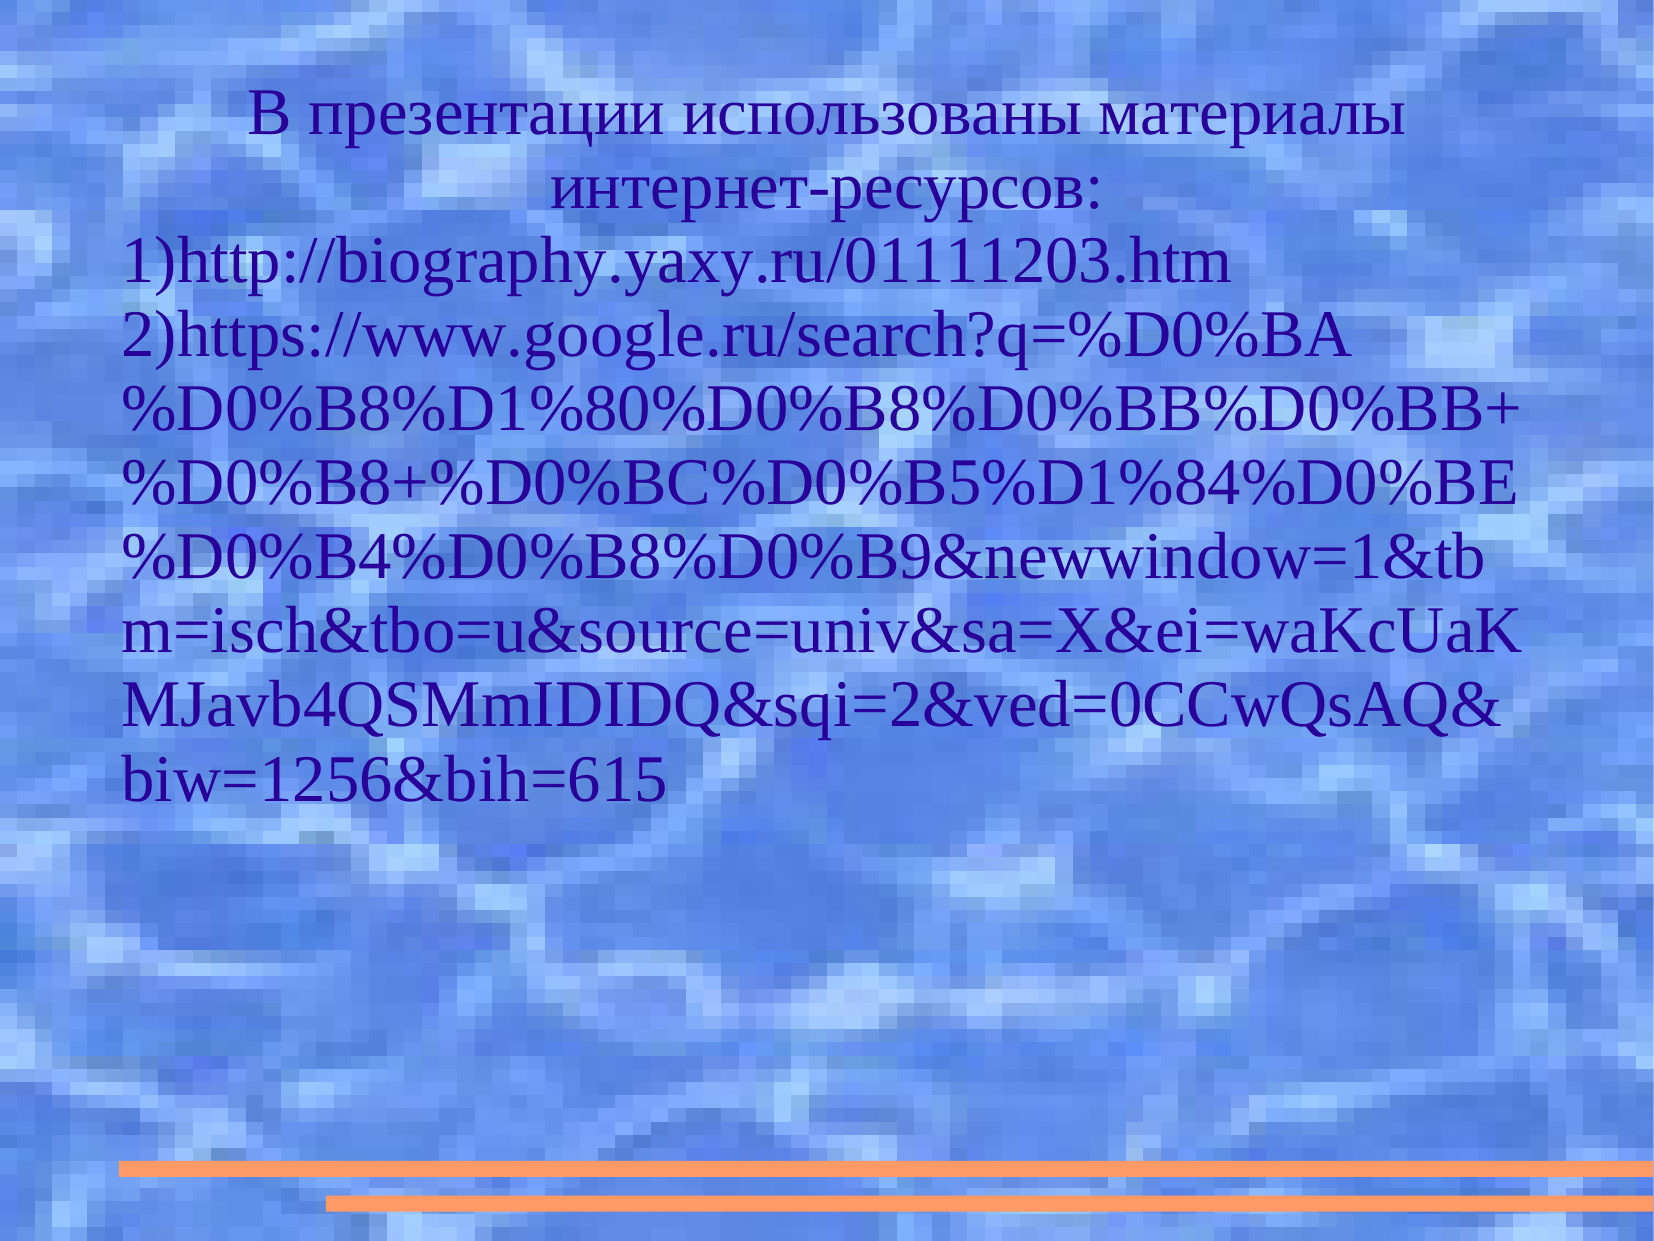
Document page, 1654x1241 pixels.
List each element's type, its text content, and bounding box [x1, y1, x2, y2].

subtitle В презентации использованы материалы интернет-ресурсов: 1)http://biography.yaxy.ru/01111203.htm 2)https://www.google.ru/search?q=%D0%BA%D0%B8%D1%80%D0%B8%D0%BB%D0%BB+%D0%B8+%D0%BC%D0%B5%D1%84%D0%BE%D0%B4%D0%B8%D0%B9&newwindow=1&tbm=isch&tbo=u&source=univ&sa=X&ei=waKcUaKMJavb4QSMmIDIDQ&sqi=2&ved=0CCwQsAQ&biw=1256&bih=615 [121, 53, 1534, 1134]
picture [0, 0, 1654, 1241]
